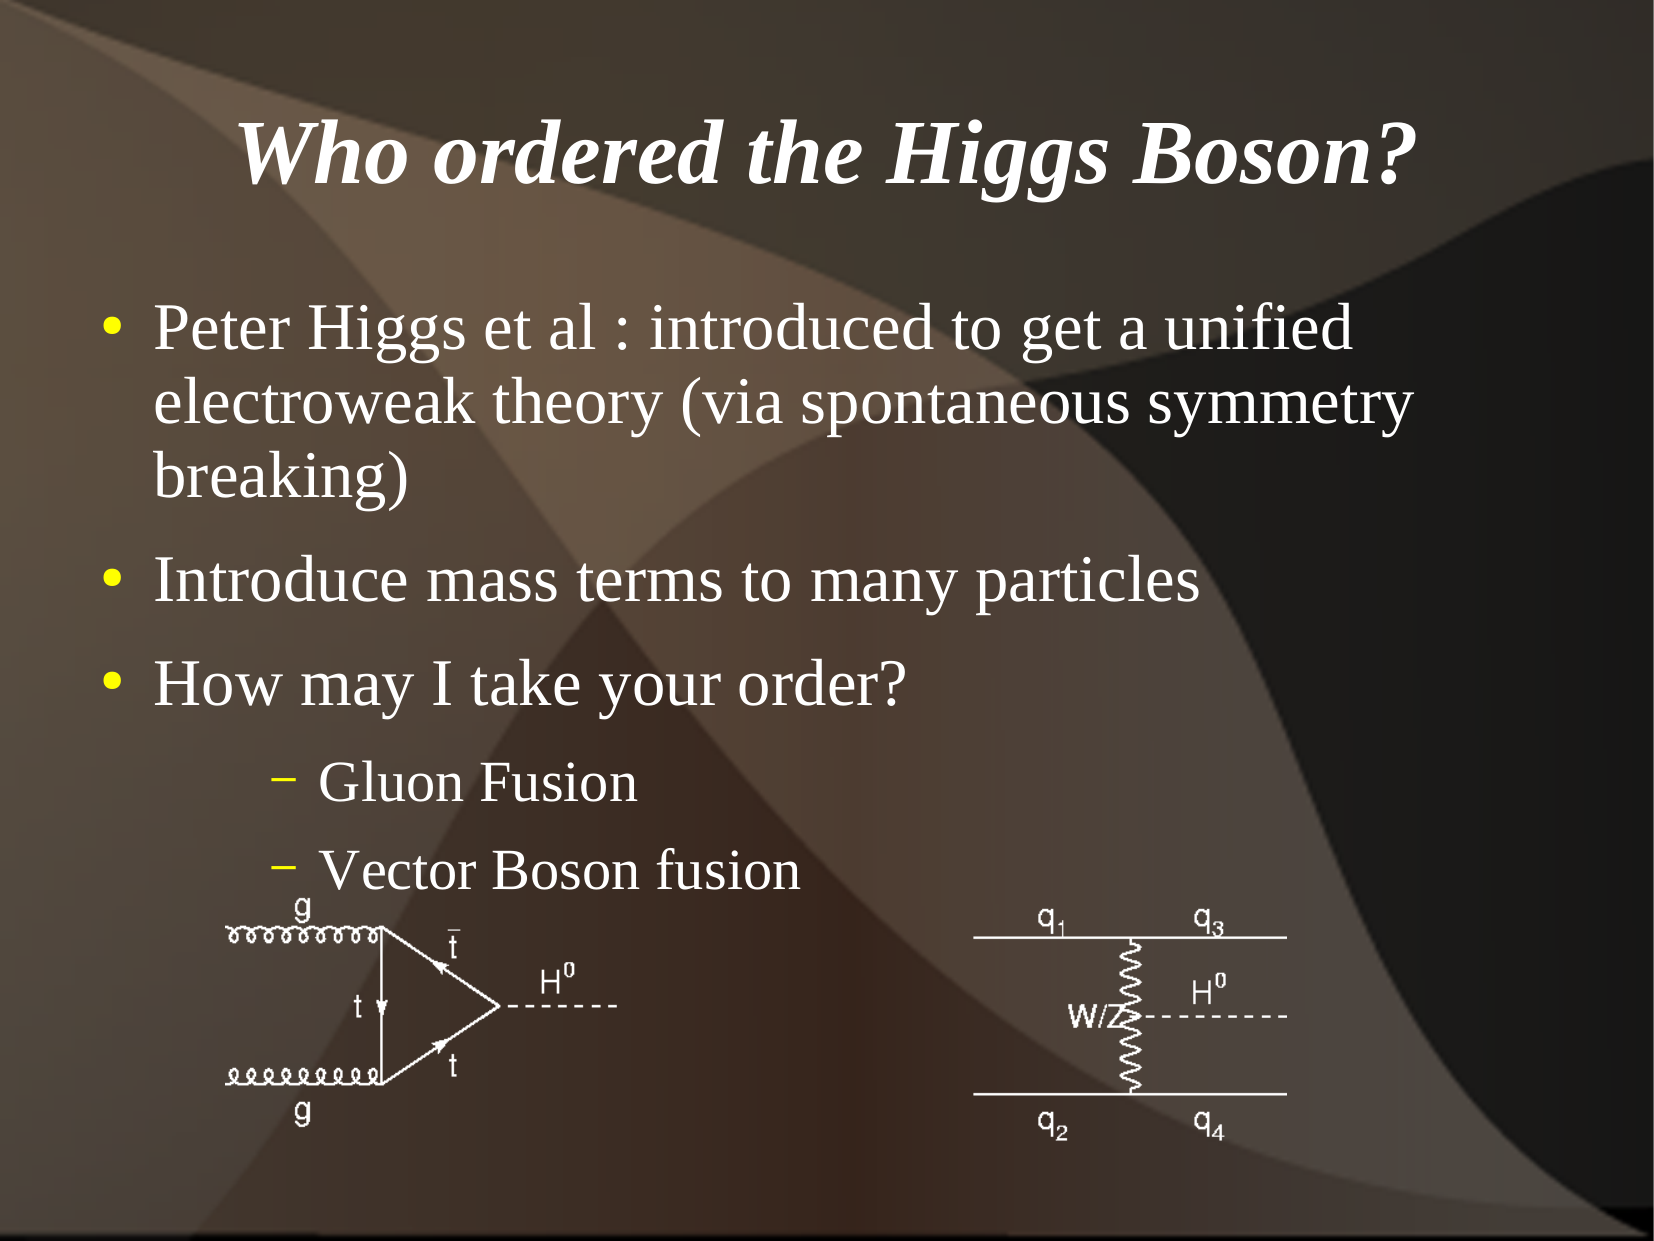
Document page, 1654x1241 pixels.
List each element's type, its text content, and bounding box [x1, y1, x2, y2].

title Who ordered the Higgs Boson? [82, 56, 1571, 250]
list Peter Higgs et al : introduced to get a unified electroweak theory (via spontaneous symmetry breaking) Introduce mass terms to many particles How may I take your order? Gluon Fusion Vector Boson fusion [82, 290, 1571, 1207]
picture [0, 0, 1654, 1241]
